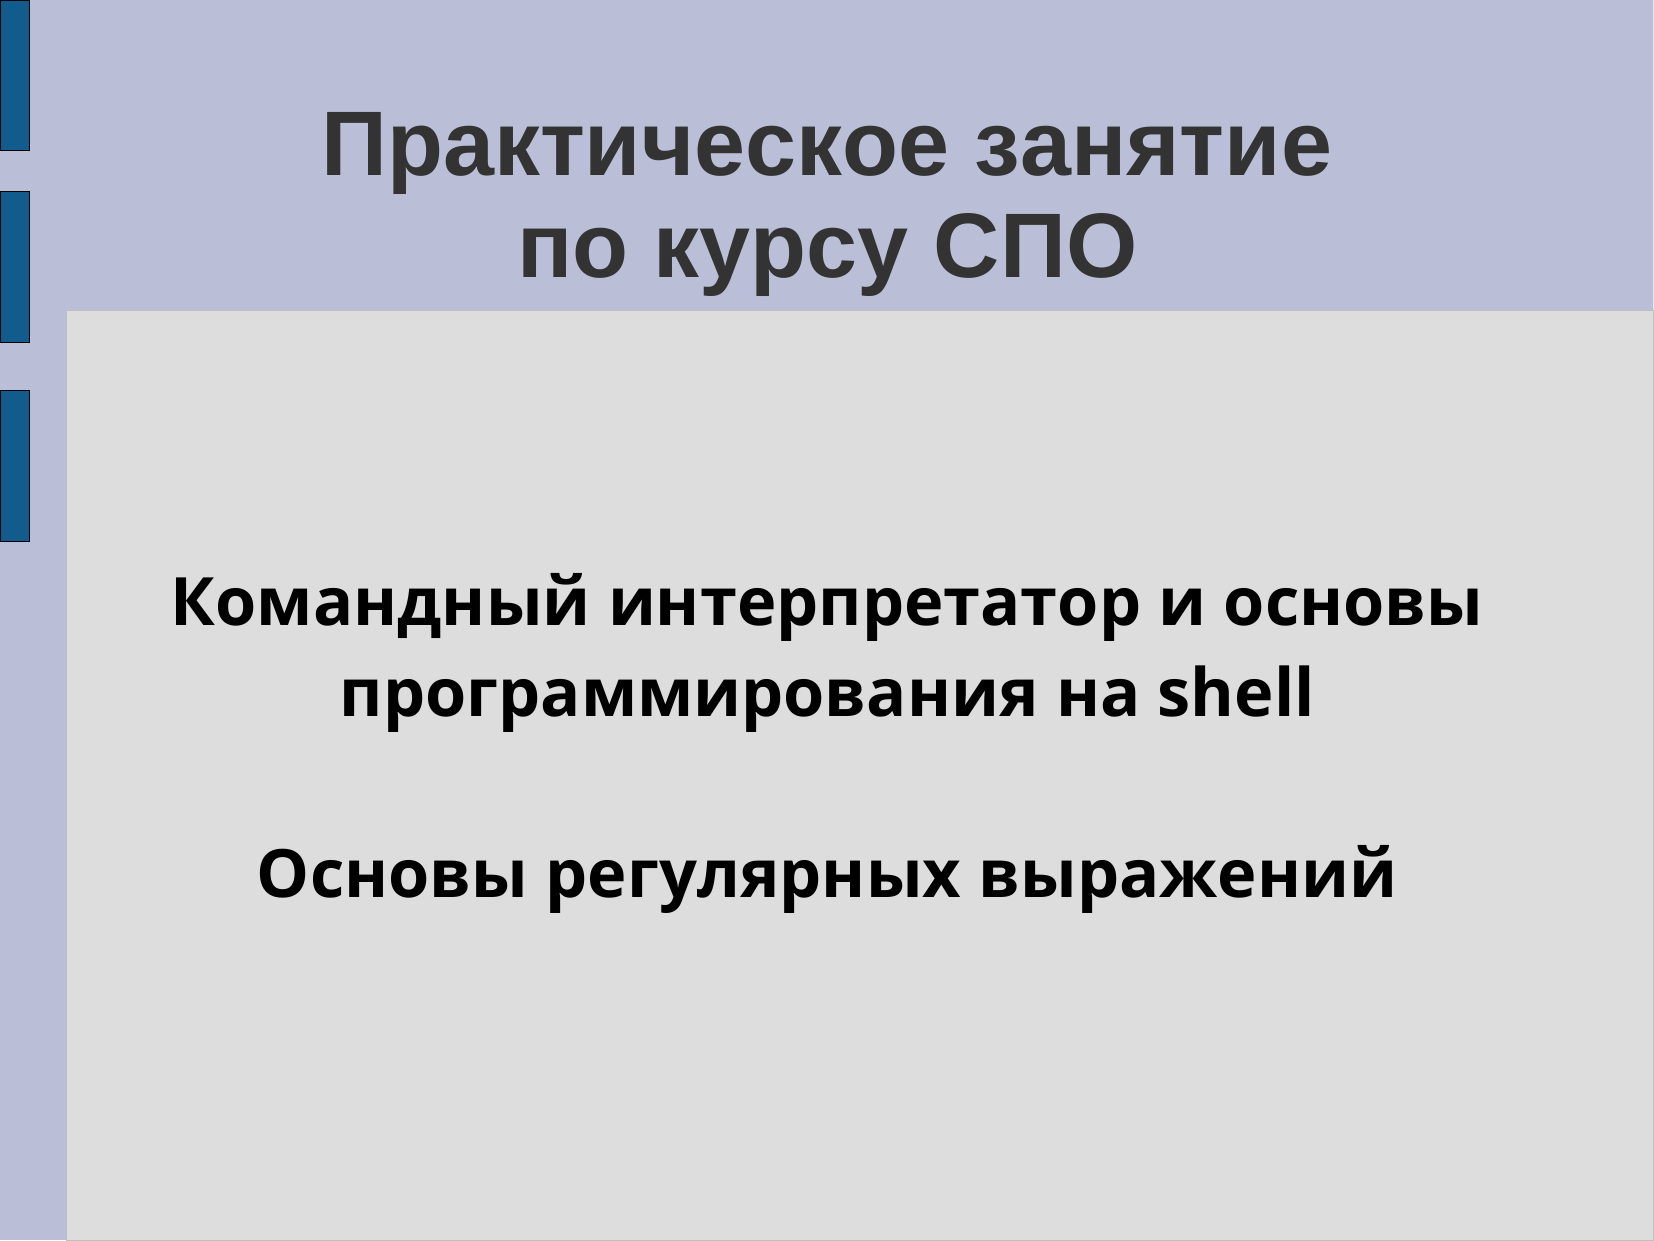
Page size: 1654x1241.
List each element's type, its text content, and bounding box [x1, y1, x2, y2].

title Практическое занятие по курсу СПО [121, 91, 1534, 299]
subtitle Командный интерпретатор и основы программирования на shell Основы регулярных выражений [121, 344, 1534, 1127]
